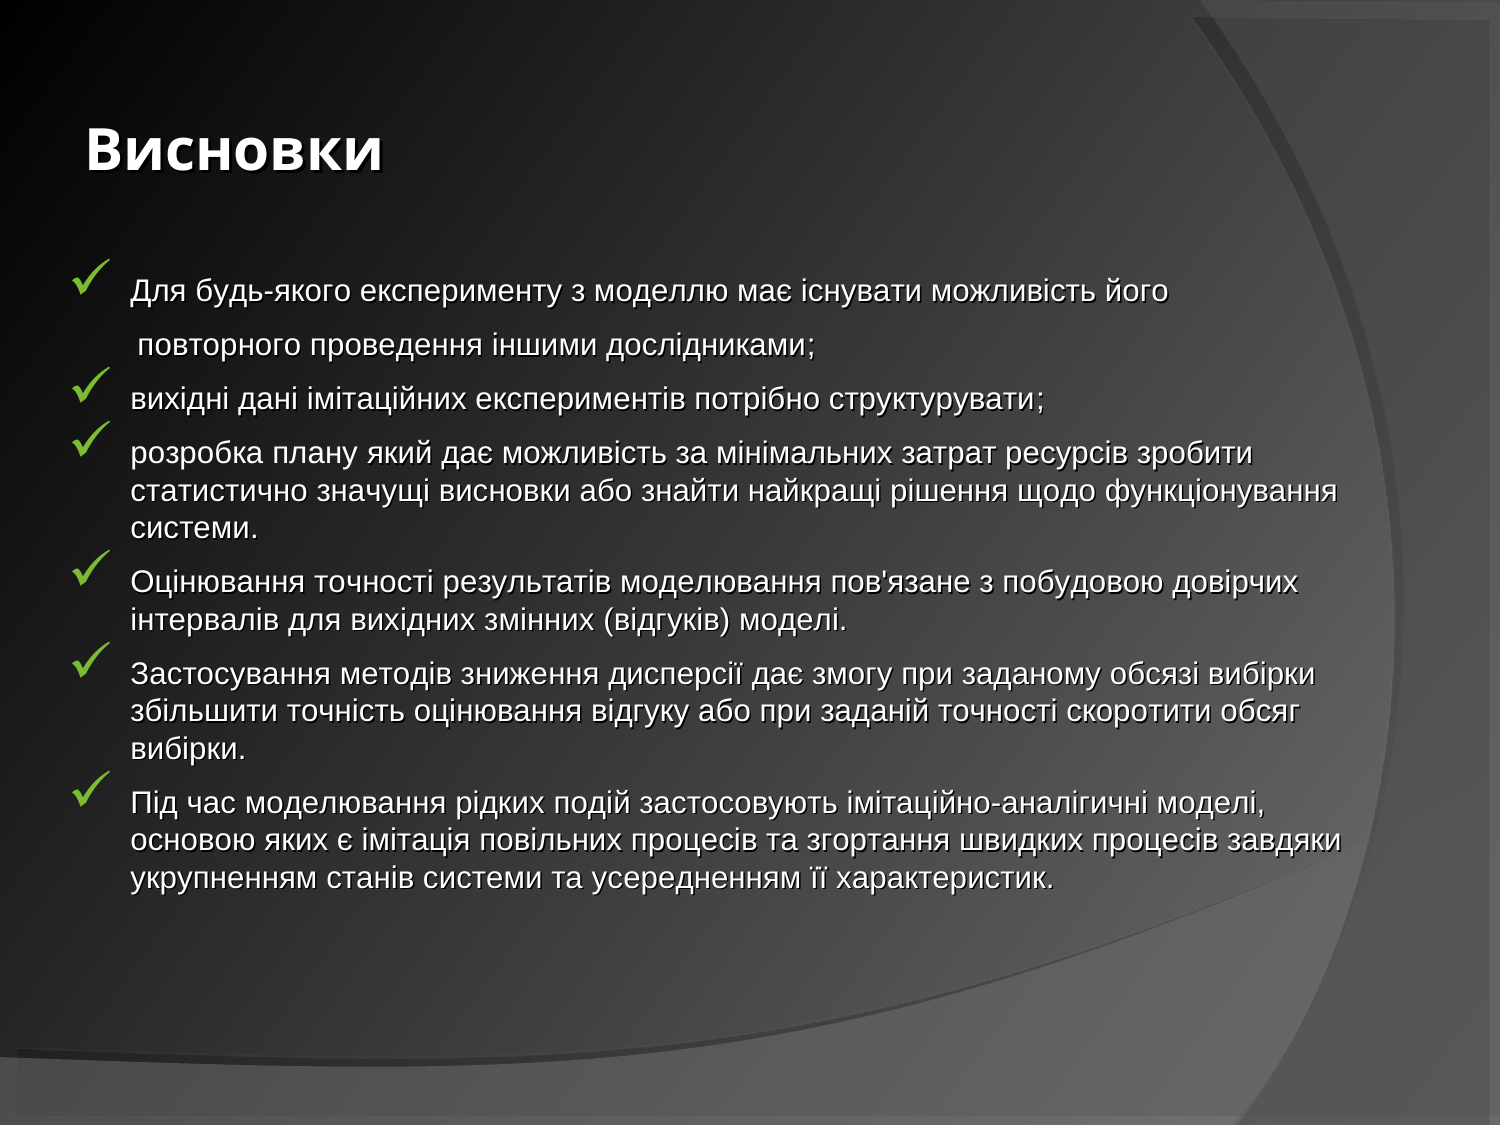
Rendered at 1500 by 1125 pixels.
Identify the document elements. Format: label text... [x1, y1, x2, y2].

list Для будь-якого експерименту з моделлю має існувати можливість його повторного проведення іншими дослідниками; вихідні дані імітаційних експериментів потрібно структурувати; розробка плану який дає можливість за мінімальних затрат ресурсів зробити статистично значущі висновки або знайти найкращі рішення щодо функціонування системи. Оцінювання точності результатів моделювання пов'язане з побудовою довірчих інтервалів для вихідних змінних (відгуків) моделі. Застосування методів зниження дисперсії дає змогу при заданому обсязі вибірки збільшити точність оцінювання відгуку або при заданій точності скоротити обсяг вибірки. Під час моделювання рідких подій застосовують імітаційно-аналігичні моделі, основою яких є імітація повільних процесів та згортання швидких процесів завдяки укрупненням станів системи та усередненням її характеристик. [46, 210, 1389, 930]
text_box Висновки [23, 93, 446, 201]
